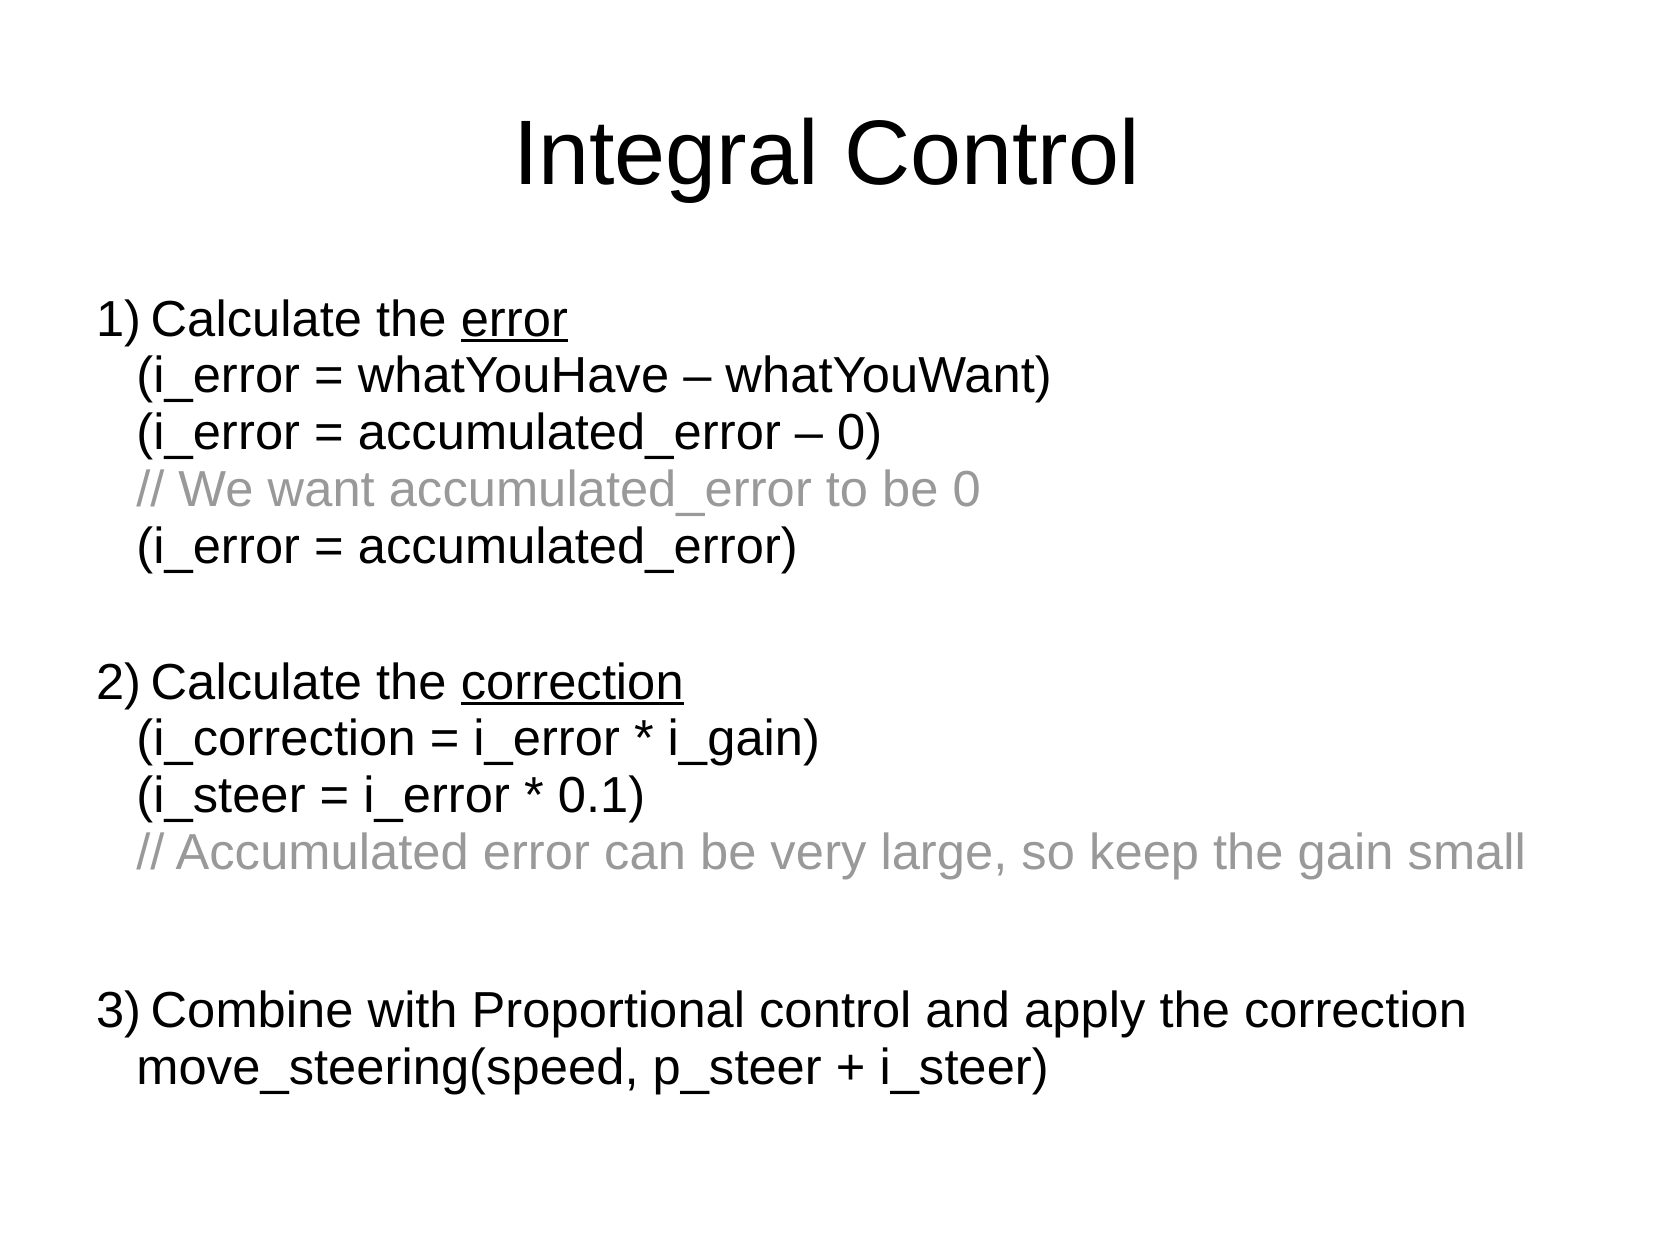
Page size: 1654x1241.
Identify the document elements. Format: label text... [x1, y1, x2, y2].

list Calculate the error (i_error = whatYouHave – whatYouWant) (i_error = accumulated_error – 0) // We want accumulated_error to be 0 (i_error = accumulated_error) Calculate the correction (i_correction = i_error * i_gain) (i_steer = i_error * 0.1) // Accumulated error can be very large, so keep the gain small Combine with Proportional control and apply the correction move_steering(speed, p_steer + i_steer) [82, 290, 1571, 1111]
title Integral Control [82, 49, 1571, 257]
